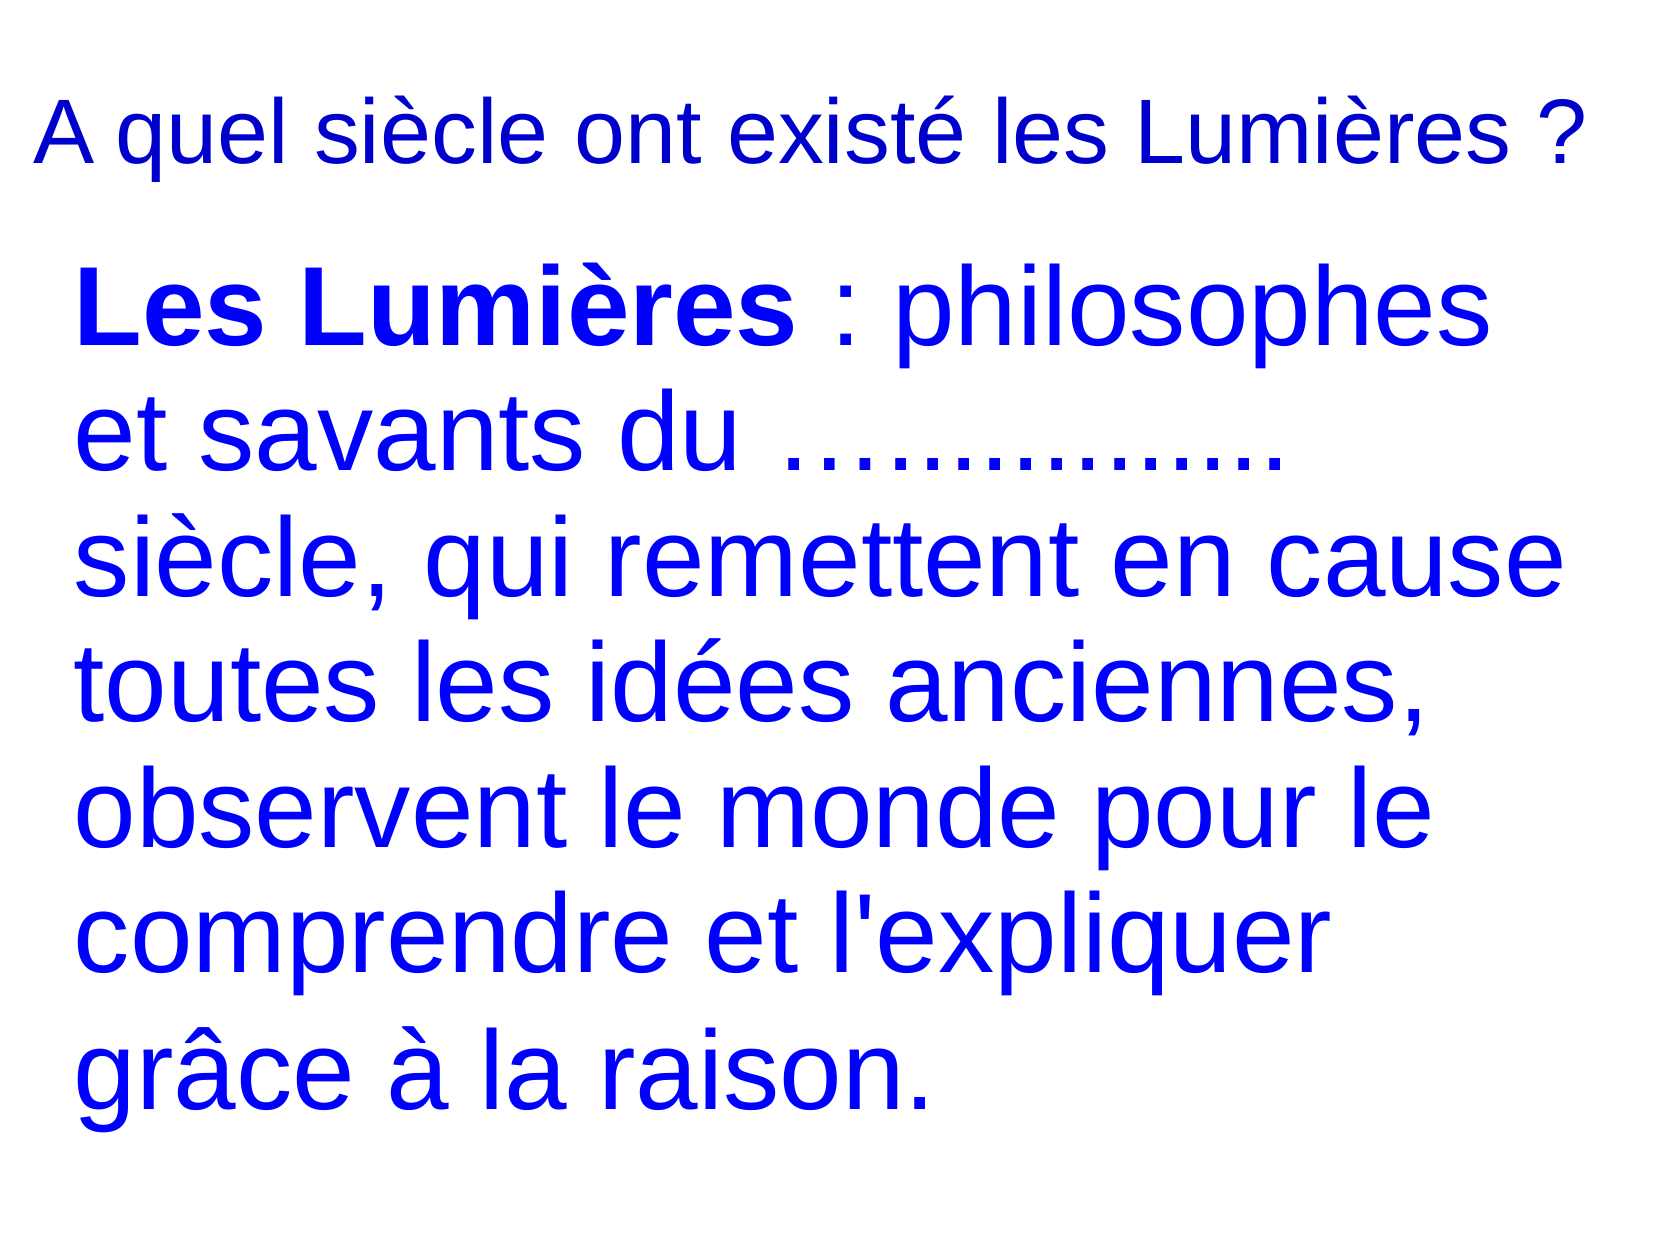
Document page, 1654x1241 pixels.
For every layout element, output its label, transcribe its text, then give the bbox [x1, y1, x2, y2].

title A quel siècle ont existé les Lumières ? [29, 56, 1595, 207]
text_box Les Lumières : philosophes et savants du …............. siècle, qui remettent en cause toutes les idées anciennes, observent le monde pour le comprendre et l'expliquer grâce à la raison. [59, 236, 1625, 1144]
